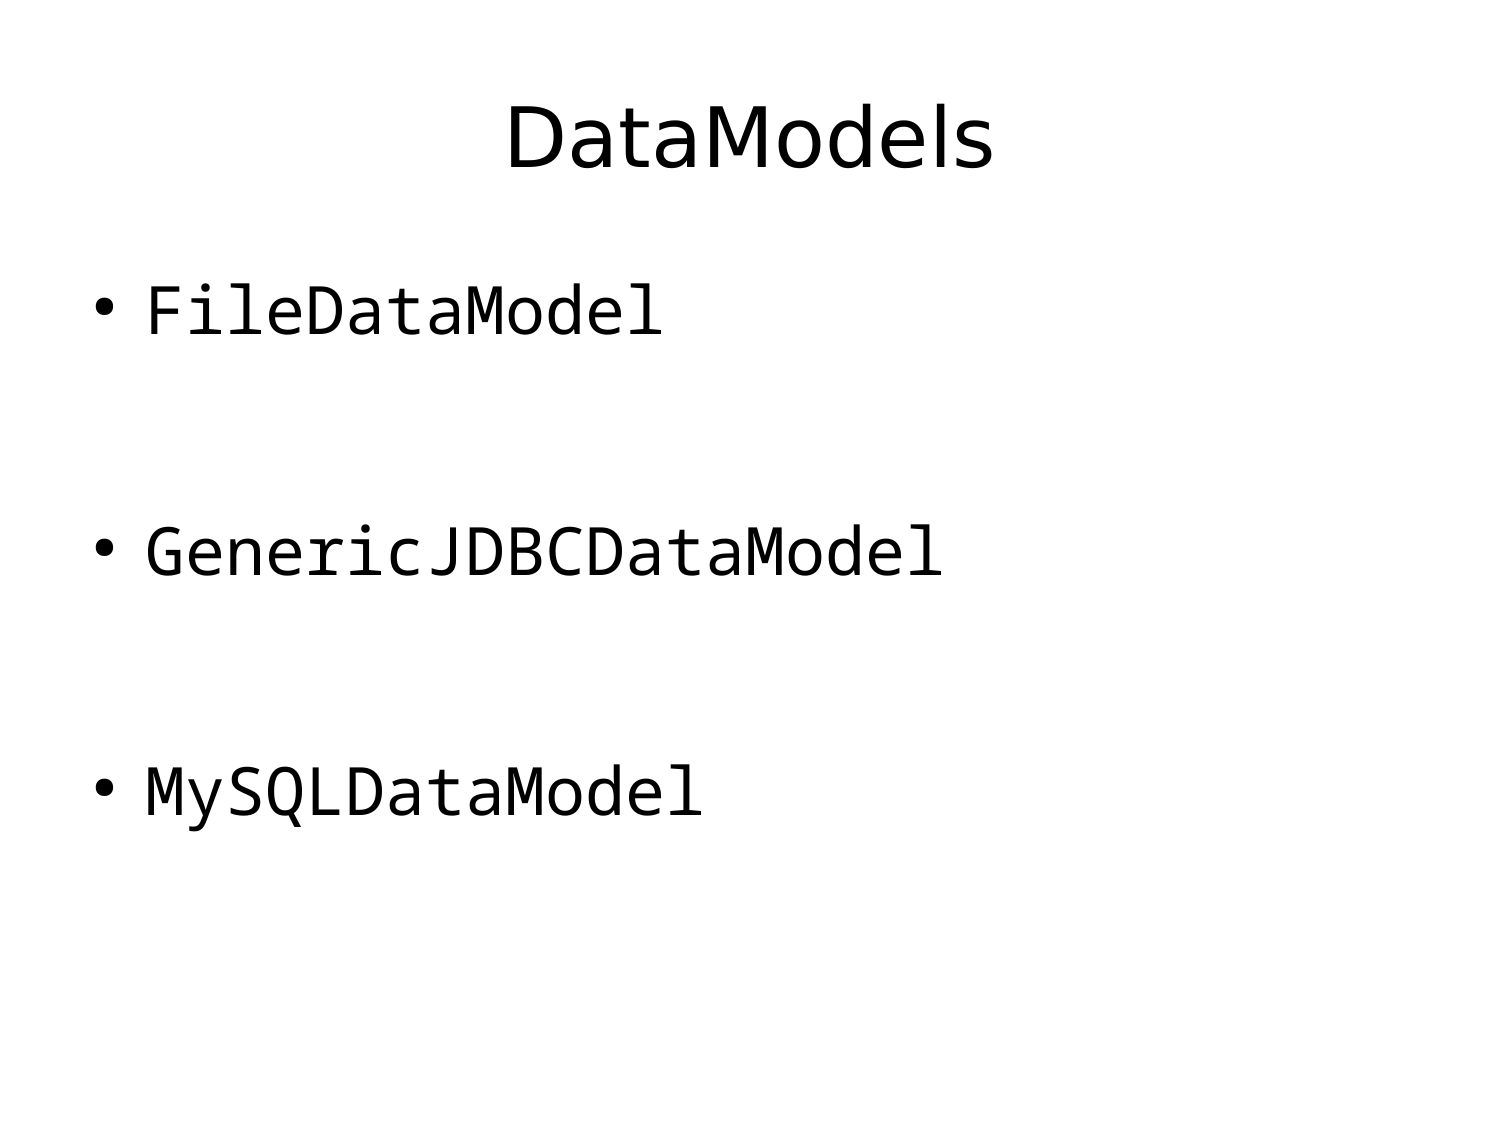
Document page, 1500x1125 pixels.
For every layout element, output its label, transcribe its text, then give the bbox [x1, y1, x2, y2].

title DataModels [75, 52, 1425, 226]
list FileDataModel GenericJDBCDataModel MySQLDataModel [75, 263, 1425, 991]
